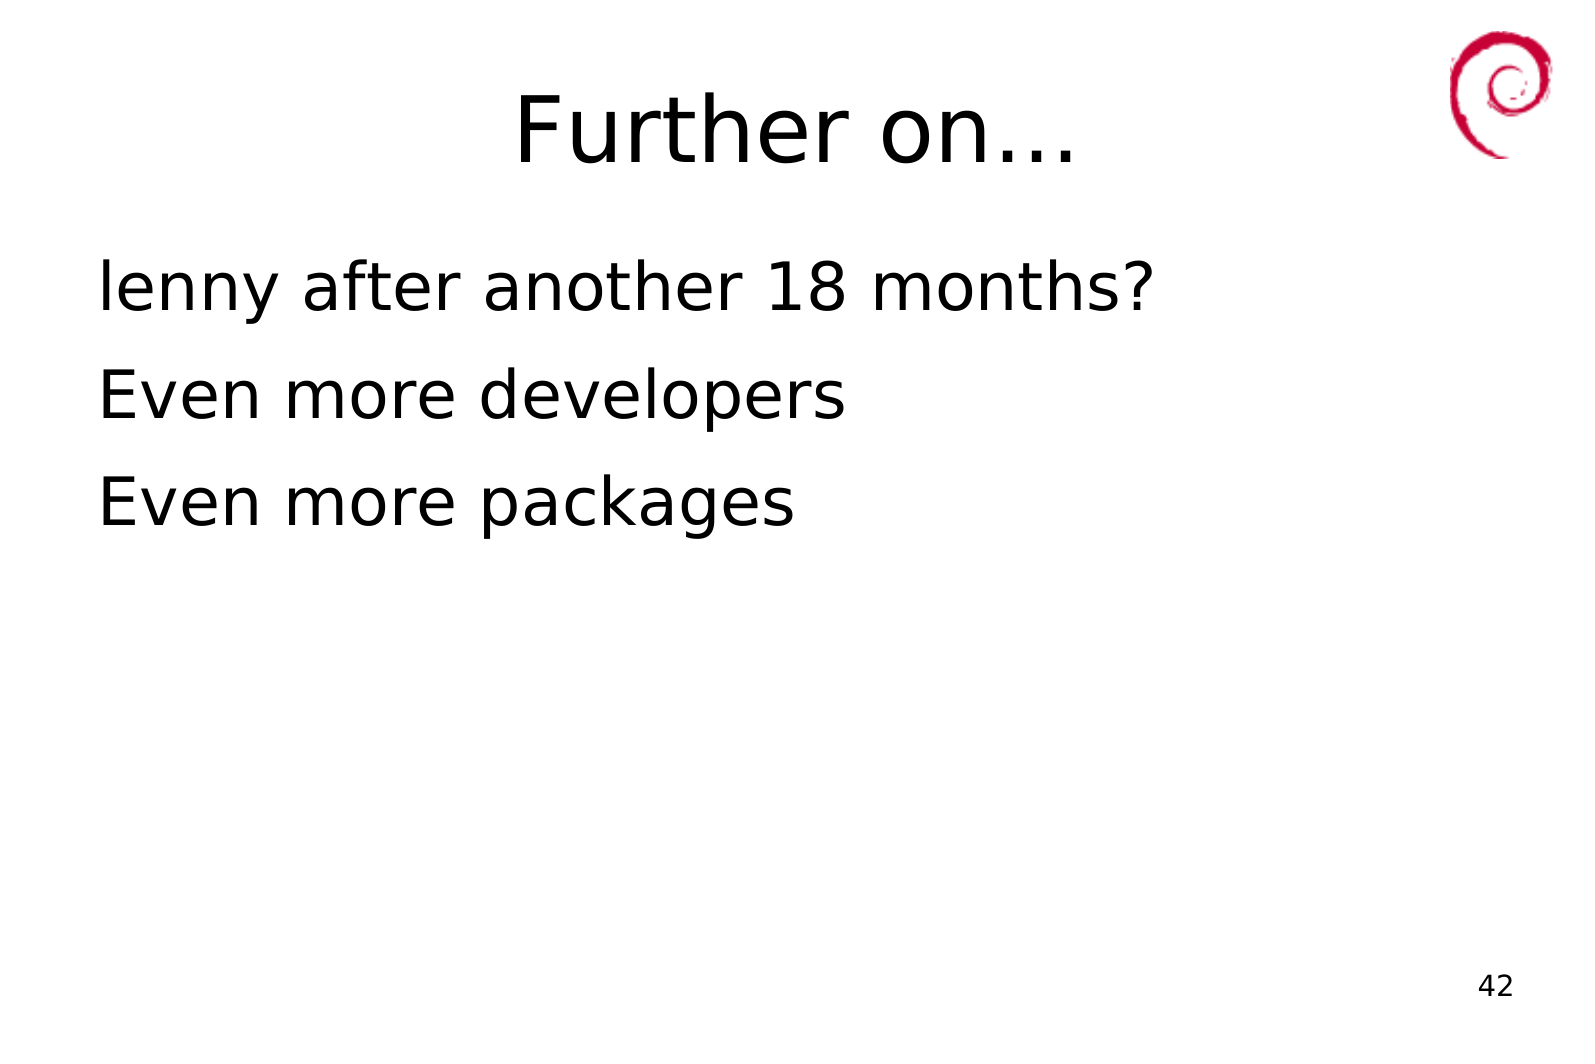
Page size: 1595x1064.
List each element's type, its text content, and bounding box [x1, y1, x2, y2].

title Further on... [79, 42, 1515, 221]
picture [1450, 31, 1555, 159]
list lenny after another 18 months? Even more developers Even more packages [79, 248, 1515, 951]
